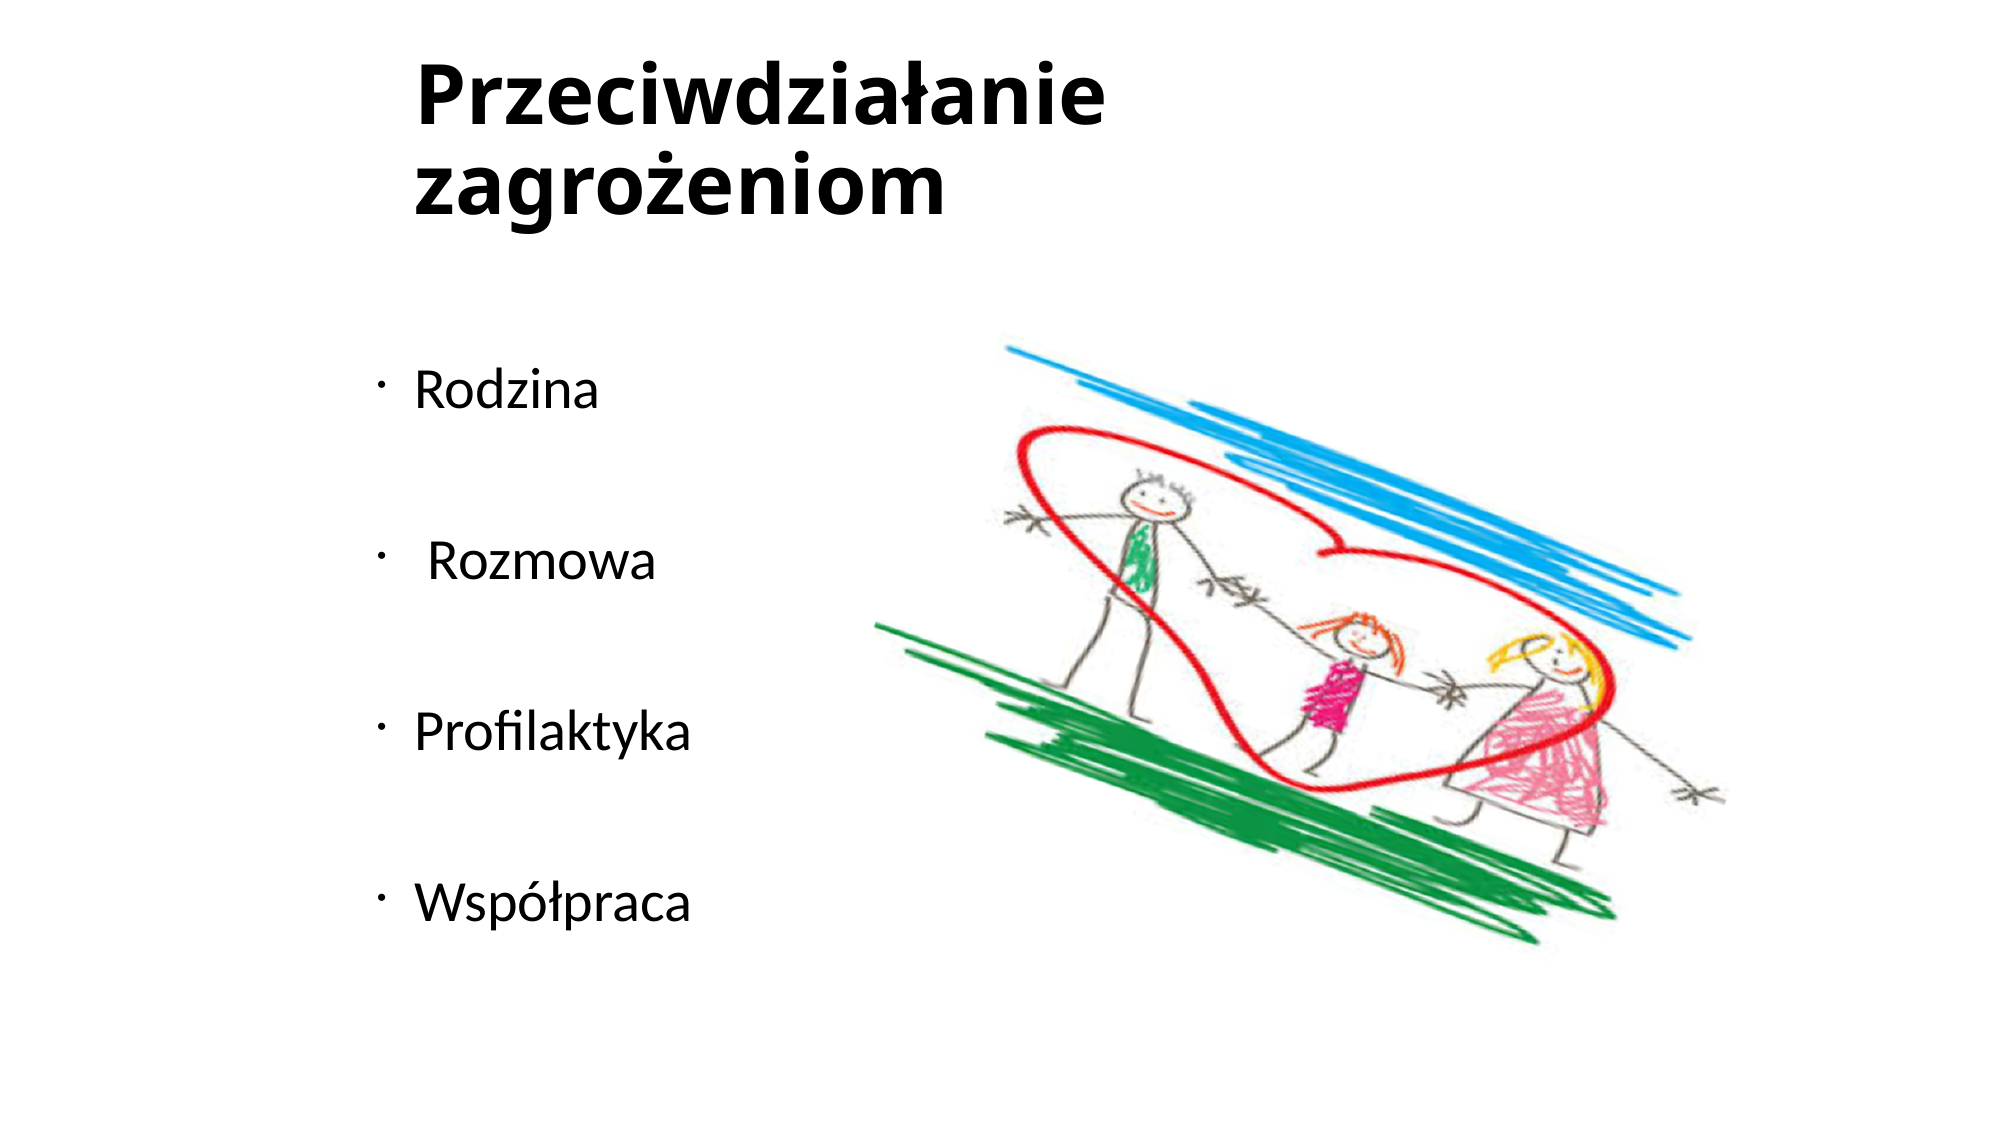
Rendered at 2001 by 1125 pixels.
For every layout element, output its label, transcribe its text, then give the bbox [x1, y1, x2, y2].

title Przeciwdziałanie zagrożeniom [399, 45, 1638, 233]
picture [838, 302, 1800, 1010]
list Rodzina Rozmowa Profilaktyka Współpraca [362, 278, 1544, 917]
